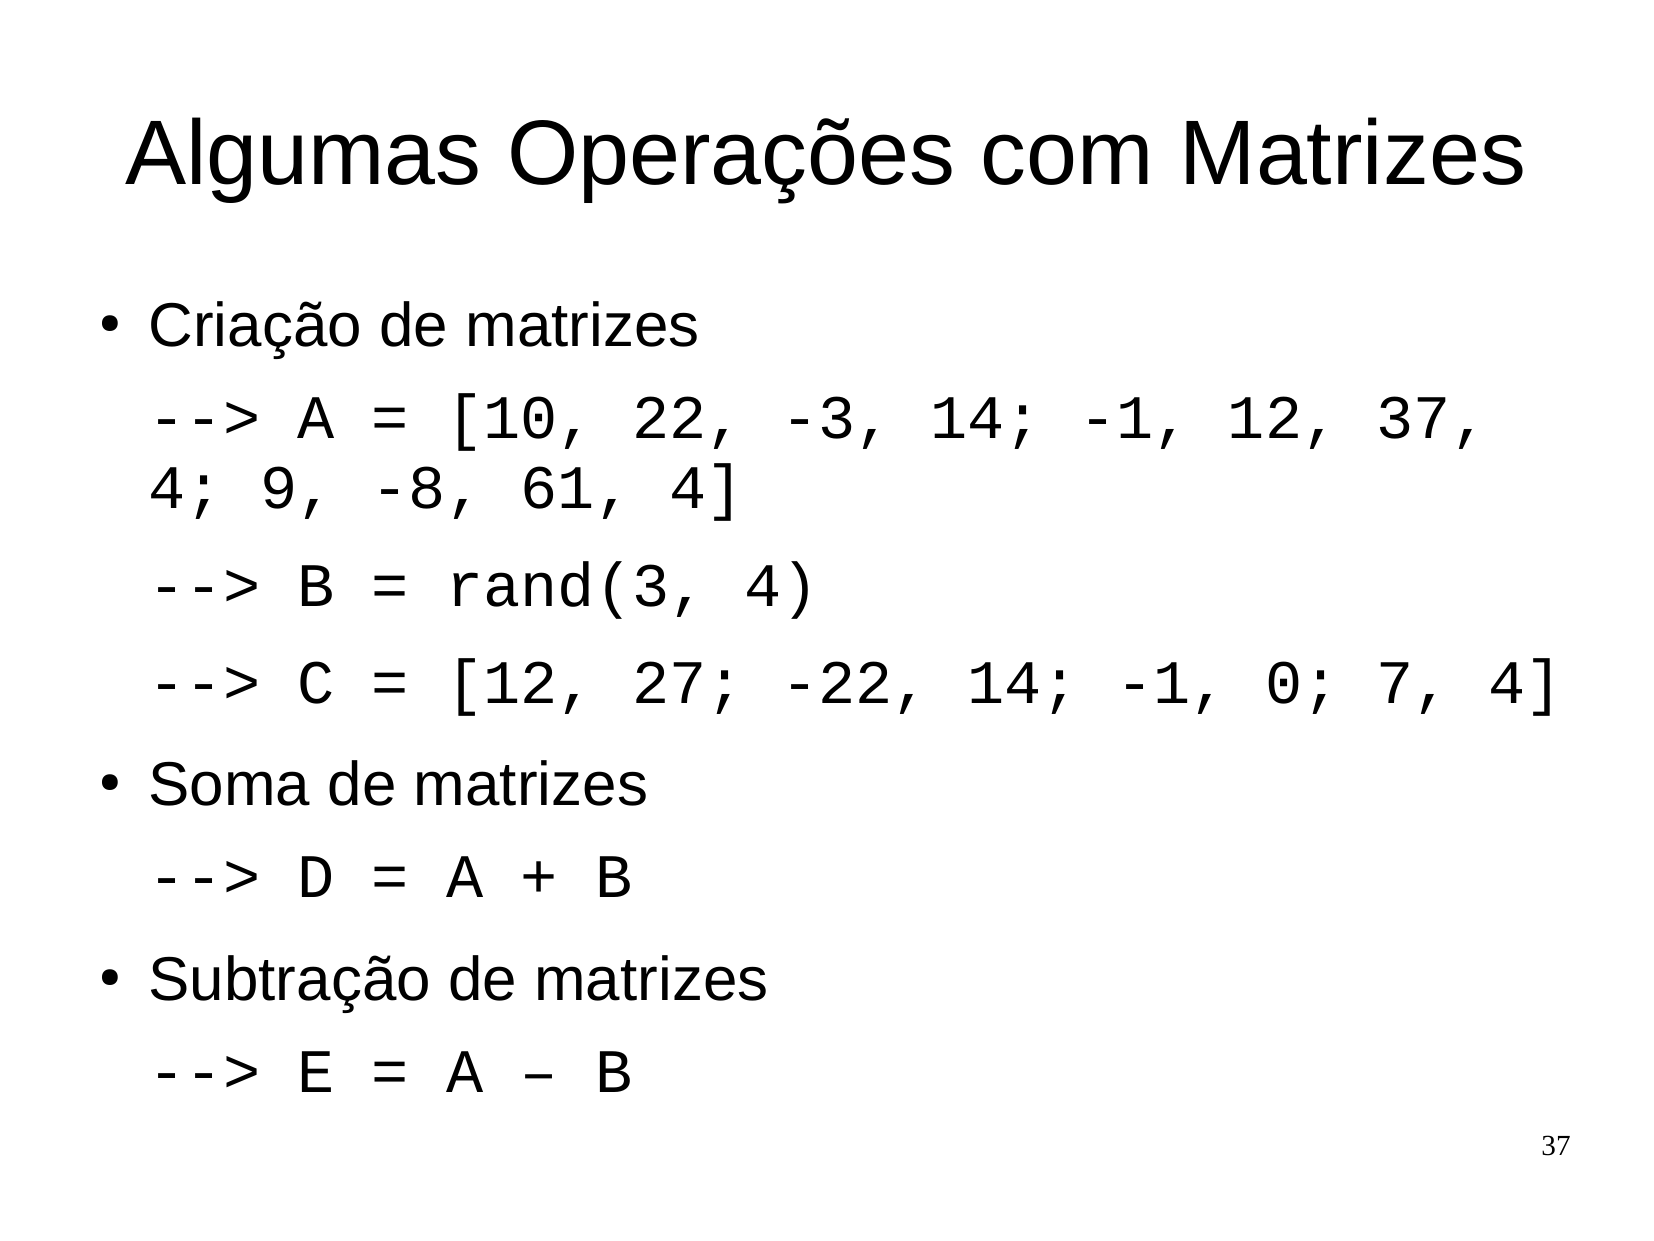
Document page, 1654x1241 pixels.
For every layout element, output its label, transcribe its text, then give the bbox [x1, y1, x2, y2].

title Algumas Operações com Matrizes [82, 49, 1571, 257]
list Criação de matrizes --> A = [10, 22, -3, 14; -1, 12, 37, 4; 9, -8, 61, 4] --> B = rand(3, 4) --> C = [12, 27; -22, 14; -1, 0; 7, 4] Soma de matrizes --> D = A + B Subtração de matrizes --> E = A – B [82, 290, 1571, 1146]
